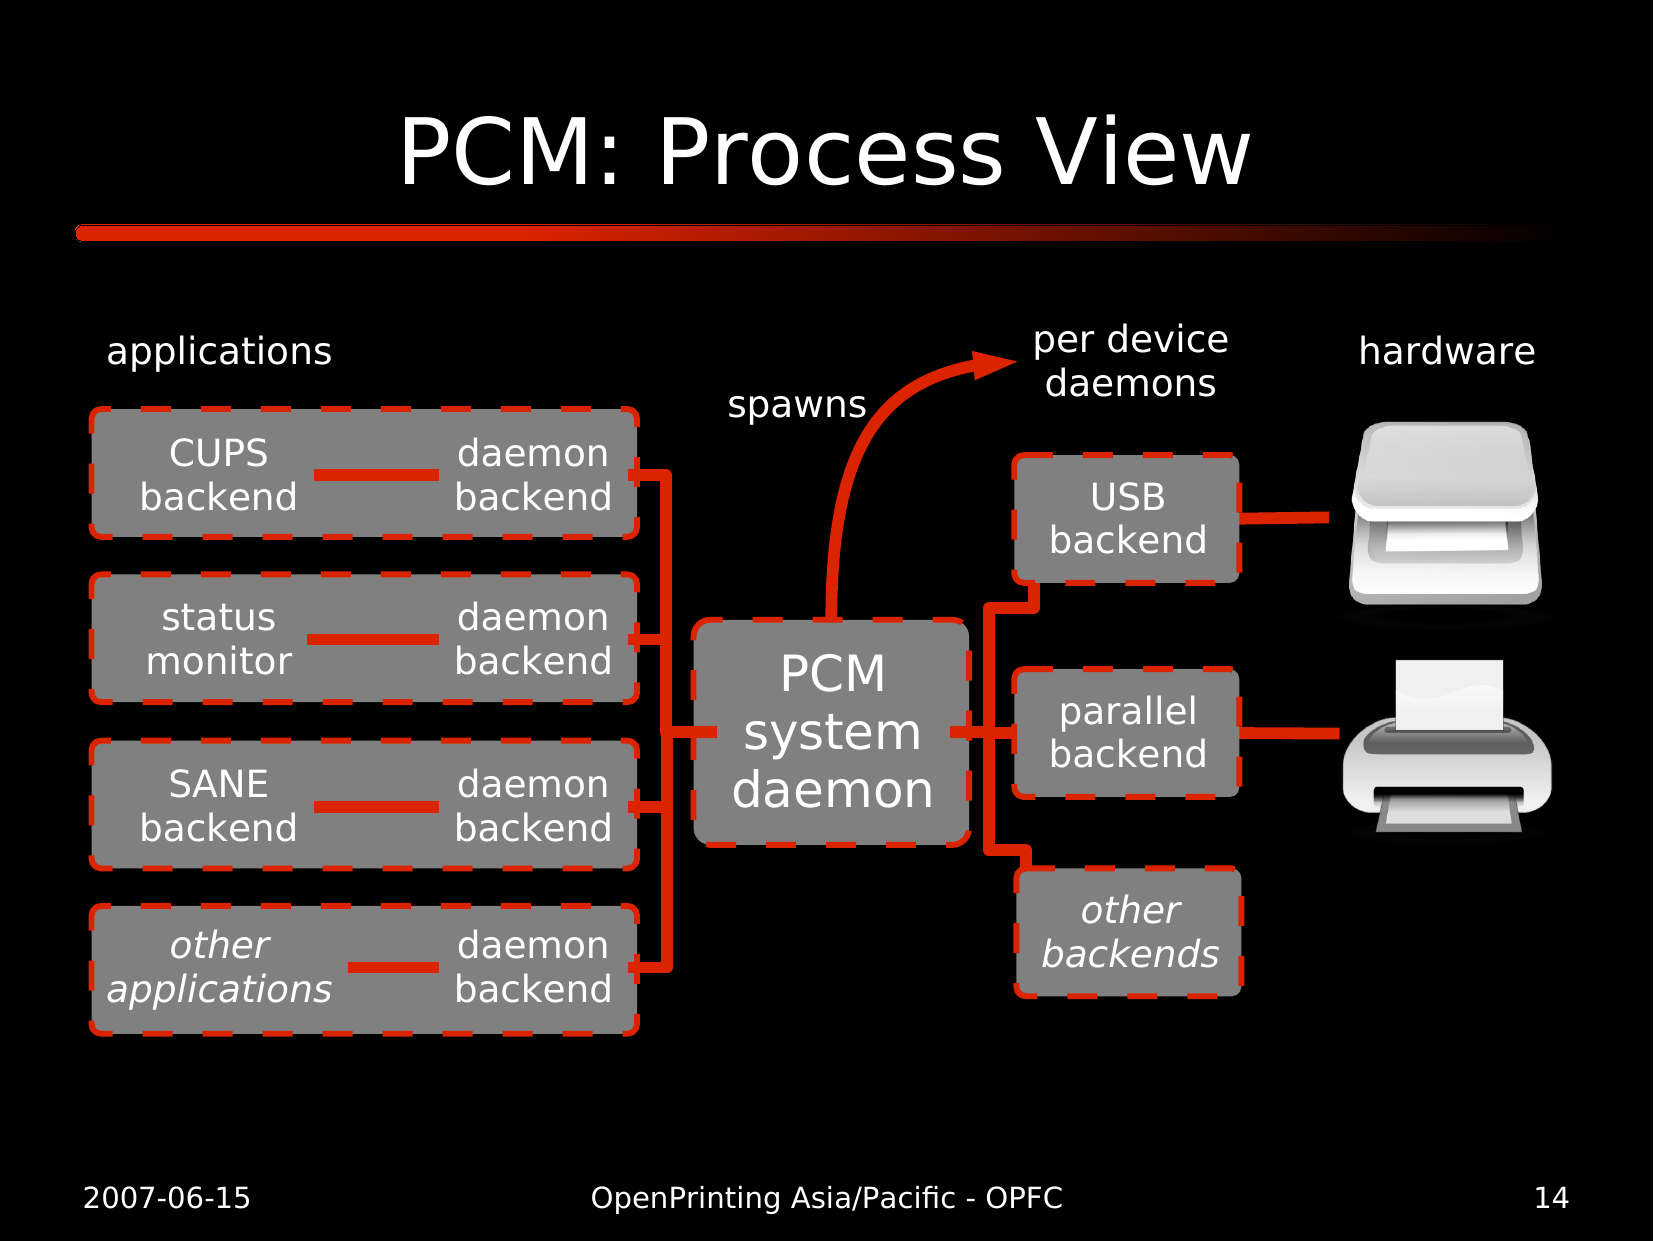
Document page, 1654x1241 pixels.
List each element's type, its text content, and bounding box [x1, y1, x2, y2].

text_box hardware [1343, 322, 1552, 381]
text_box SANE backend [124, 755, 314, 858]
text_box spawns [712, 375, 883, 434]
title PCM: Process View [82, 49, 1571, 257]
text_box other backends [1026, 881, 1235, 984]
text_box daemon backend [438, 916, 629, 1019]
text_box [693, 619, 970, 726]
text_box [1014, 455, 1240, 583]
text_box [693, 738, 970, 845]
picture [1329, 403, 1562, 847]
text_box [1014, 669, 1240, 797]
text_box [91, 574, 638, 703]
text_box daemon backend [438, 755, 629, 858]
text_box status monitor [130, 588, 308, 691]
text_box [91, 905, 638, 962]
text_box [91, 409, 638, 537]
text_box daemon backend [438, 588, 629, 691]
text_box USB backend [1033, 468, 1223, 570]
text_box other applications [91, 916, 348, 1019]
text_box applications [91, 322, 348, 381]
text_box [91, 740, 638, 869]
text_box parallel backend [1033, 682, 1223, 784]
text_box daemon backend [438, 424, 629, 527]
text_box per device daemons [1017, 310, 1245, 413]
text_box CUPS backend [124, 424, 314, 527]
text_box PCM system daemon [716, 637, 951, 828]
text_box [91, 973, 638, 1034]
text_box [1016, 868, 1242, 997]
